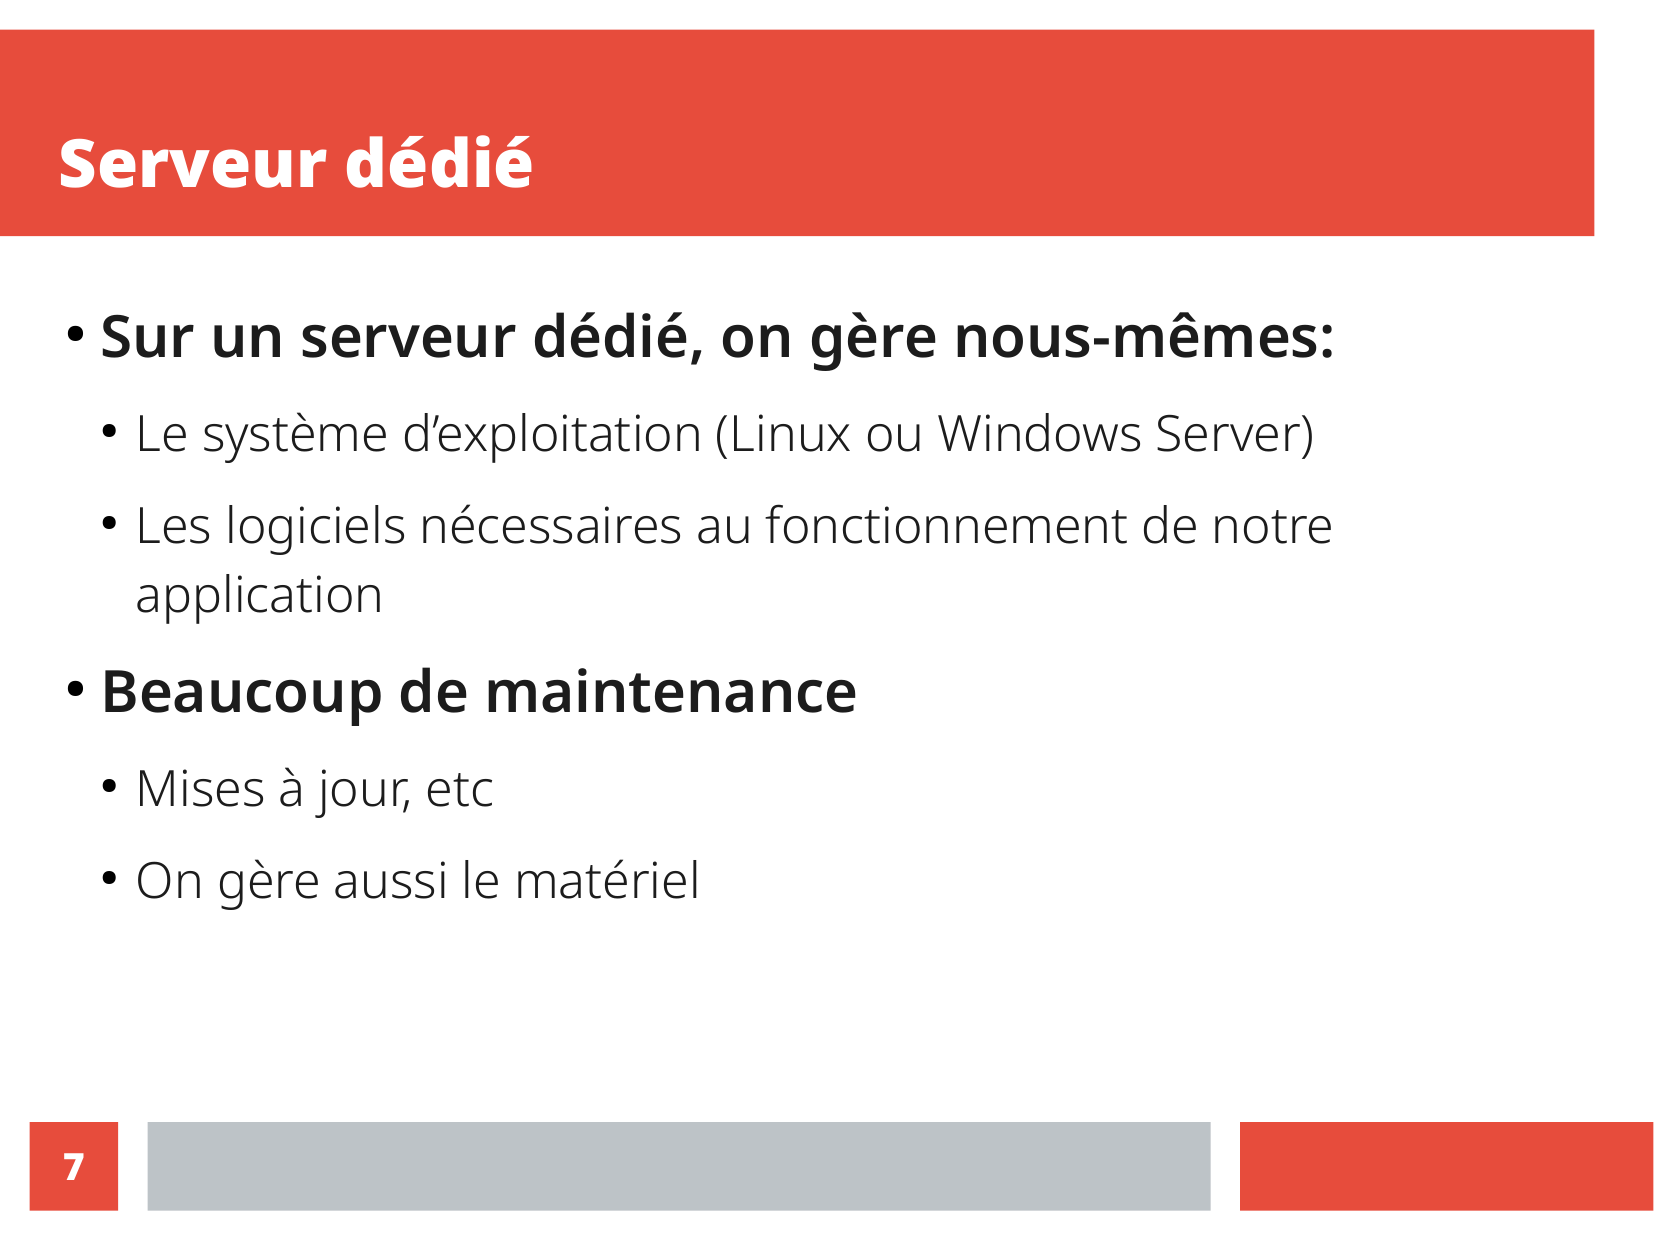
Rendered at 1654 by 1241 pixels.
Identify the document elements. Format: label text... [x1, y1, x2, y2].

title Serveur dédié [59, 59, 1595, 207]
list Sur un serveur dédié, on gère nous-mêmes: Le système d’exploitation (Linux ou Windows Server) Les logiciels nécessaires au fonctionnement de notre application Beaucoup de maintenance Mises à jour, etc On gère aussi le matériel [64, 295, 1571, 1063]
